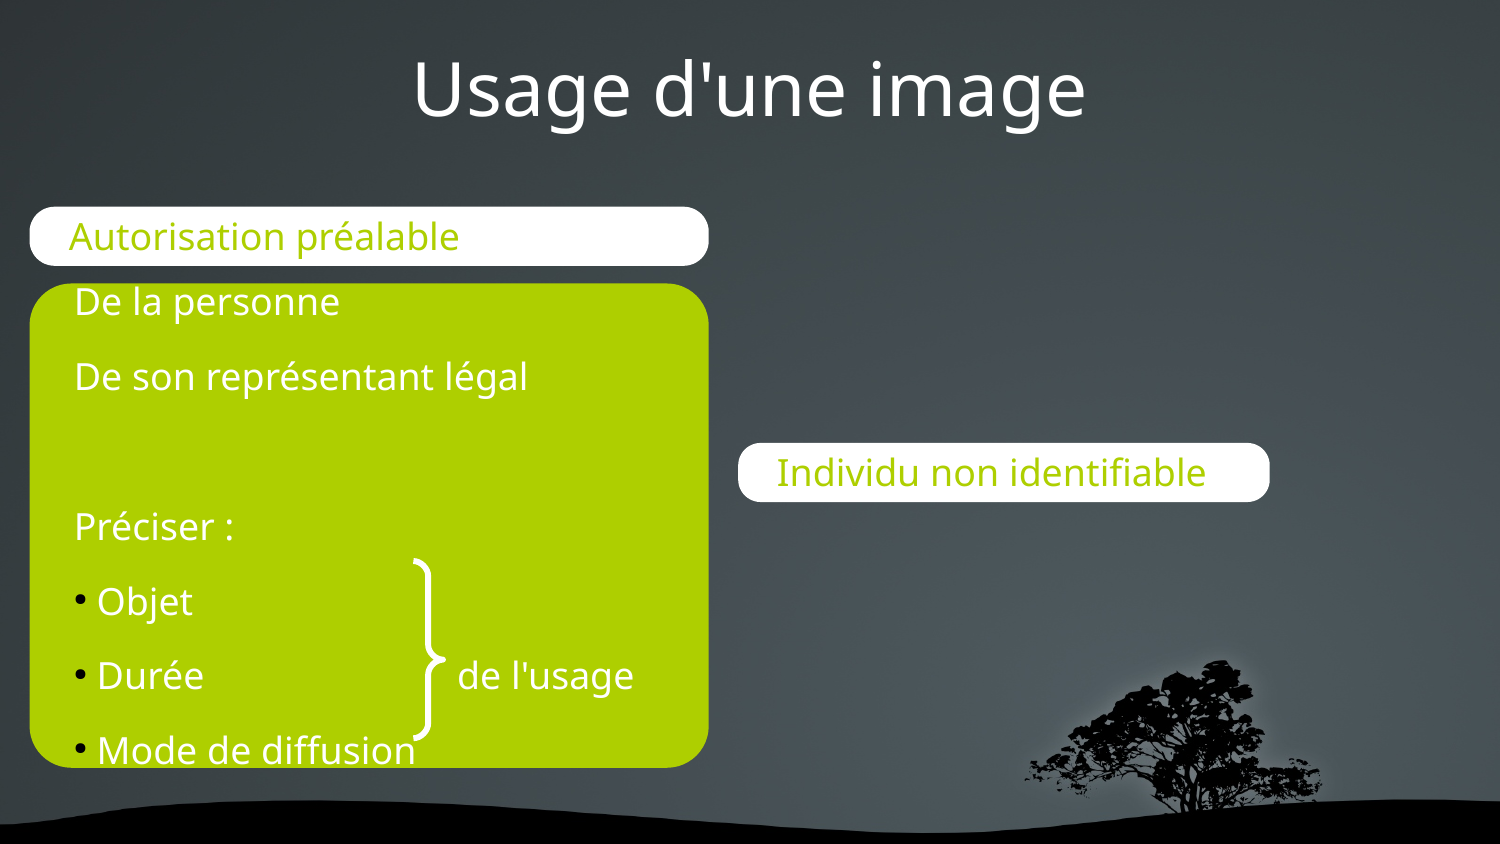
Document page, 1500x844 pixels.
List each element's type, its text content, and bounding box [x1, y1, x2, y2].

text_box Individu non identifiable [738, 442, 1270, 503]
text_box De la personne De son représentant légal Préciser : Objet Durée de l'usage Mode de diffusion [29, 283, 709, 768]
text_box Autorisation préalable [29, 206, 709, 266]
picture [0, 0, 1500, 844]
text_box Usage d'une image [75, 33, 1425, 175]
